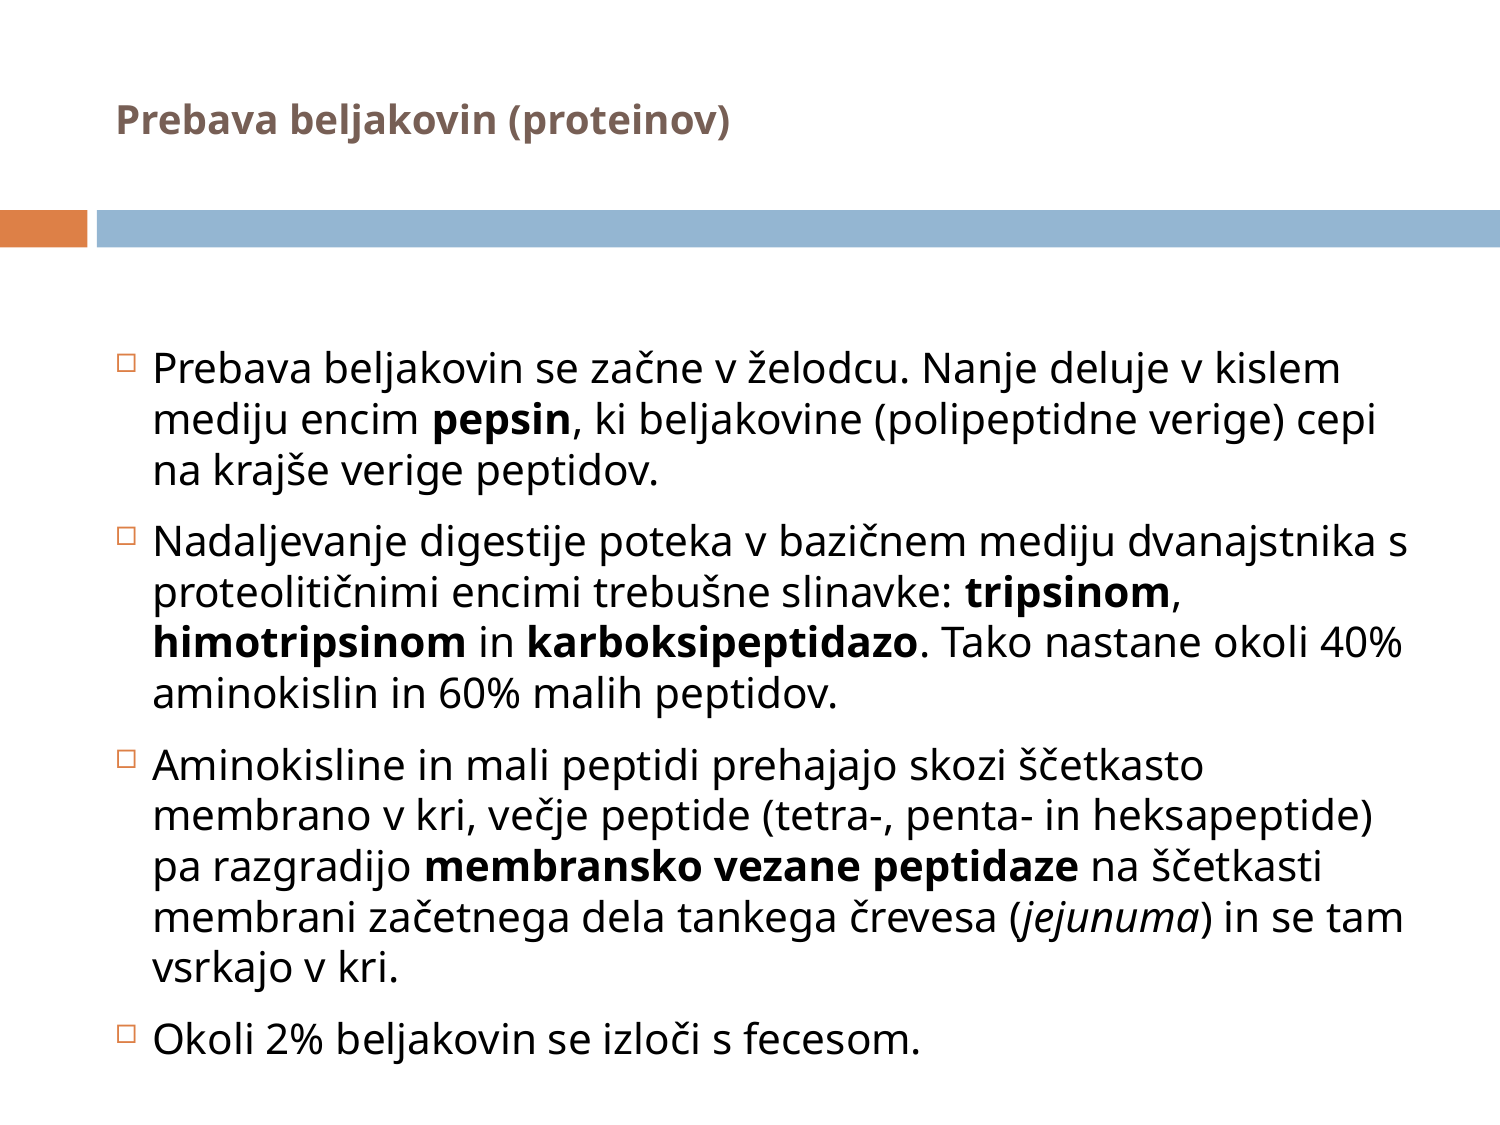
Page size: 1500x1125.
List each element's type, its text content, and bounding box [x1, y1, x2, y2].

title Prebava beljakovin (proteinov) [100, 37, 1438, 200]
list Prebava beljakovin se začne v želodcu. Nanje deluje v kislem mediju encim pepsin, ki beljakovine (polipeptidne verige) cepi na krajše verige peptidov. Nadaljevanje digestije poteka v bazičnem mediju dvanajstnika s proteolitičnimi encimi trebušne slinavke: tripsinom, himotripsinom in karboksipeptidazo. Tako nastane okoli 40% aminokislin in 60% malih peptidov. Aminokisline in mali peptidi prehajajo skozi ščetkasto membrano v kri, večje peptide (tetra-, penta- in heksapeptide) pa razgradijo membransko vezane peptidaze na ščetkasti membrani začetnega dela tankega črevesa (jejunuma) in se tam vsrkajo v kri. Okoli 2% beljakovin se izloči s fecesom. [100, 262, 1438, 1079]
